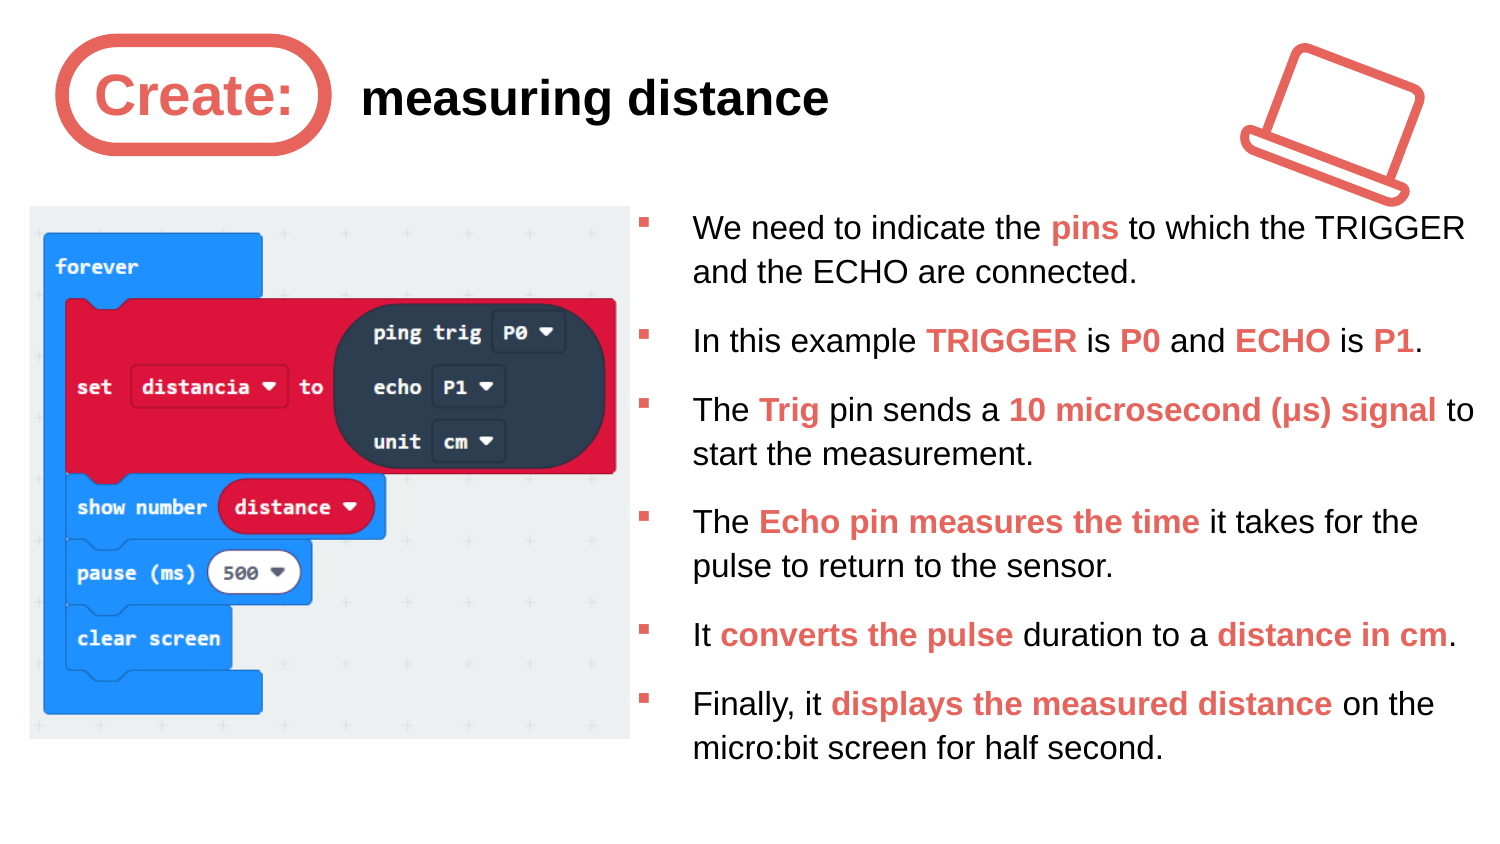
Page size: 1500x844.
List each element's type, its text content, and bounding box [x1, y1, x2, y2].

title Create: measuring distance [86, 48, 318, 142]
picture [29, 206, 631, 739]
picture [1240, 43, 1425, 194]
text_box We need to indicate the pins to which the TRIGGER and the ECHO are connected. In this example TRIGGER is P0 and ECHO is P1. The Trig pin sends a 10 microsecond (μs) signal to start the measurement. The Echo pin measures the time it takes for the pulse to return to the sensor. It converts the pulse duration to a distance in cm. Finally, it displays the measured distance on the micro:bit screen for half second. [620, 194, 1500, 774]
title Create: measuring distance [86, 34, 1264, 159]
